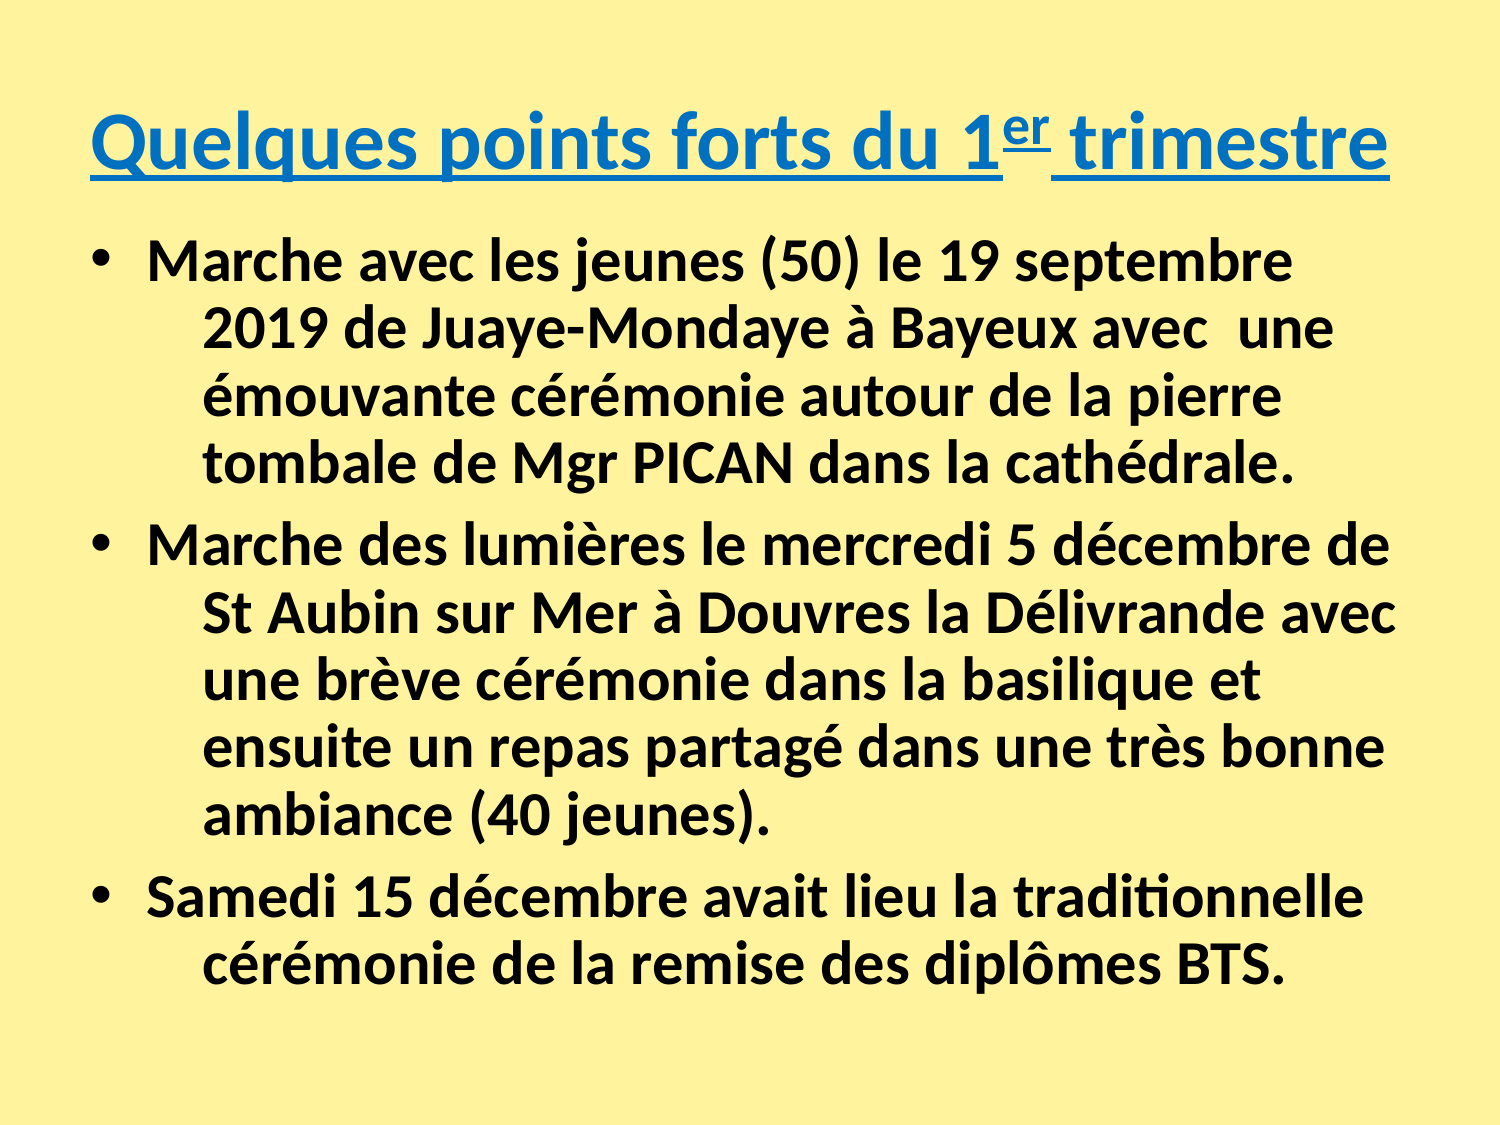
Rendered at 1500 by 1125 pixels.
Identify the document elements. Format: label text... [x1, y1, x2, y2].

title Quelques points forts du 1er trimestre [64, 30, 1415, 243]
list Marche avec les jeunes (50) le 19 septembre 2019 de Juaye-Mondaye à Bayeux avec une émouvante cérémonie autour de la pierre tombale de Mgr PICAN dans la cathédrale. Marche des lumières le mercredi 5 décembre de St Aubin sur Mer à Douvres la Délivrande avec une brève cérémonie dans la basilique et ensuite un repas partagé dans une très bonne ambiance (40 jeunes). Samedi 15 décembre avait lieu la traditionnelle cérémonie de la remise des diplômes BTS. [75, 219, 1426, 1059]
